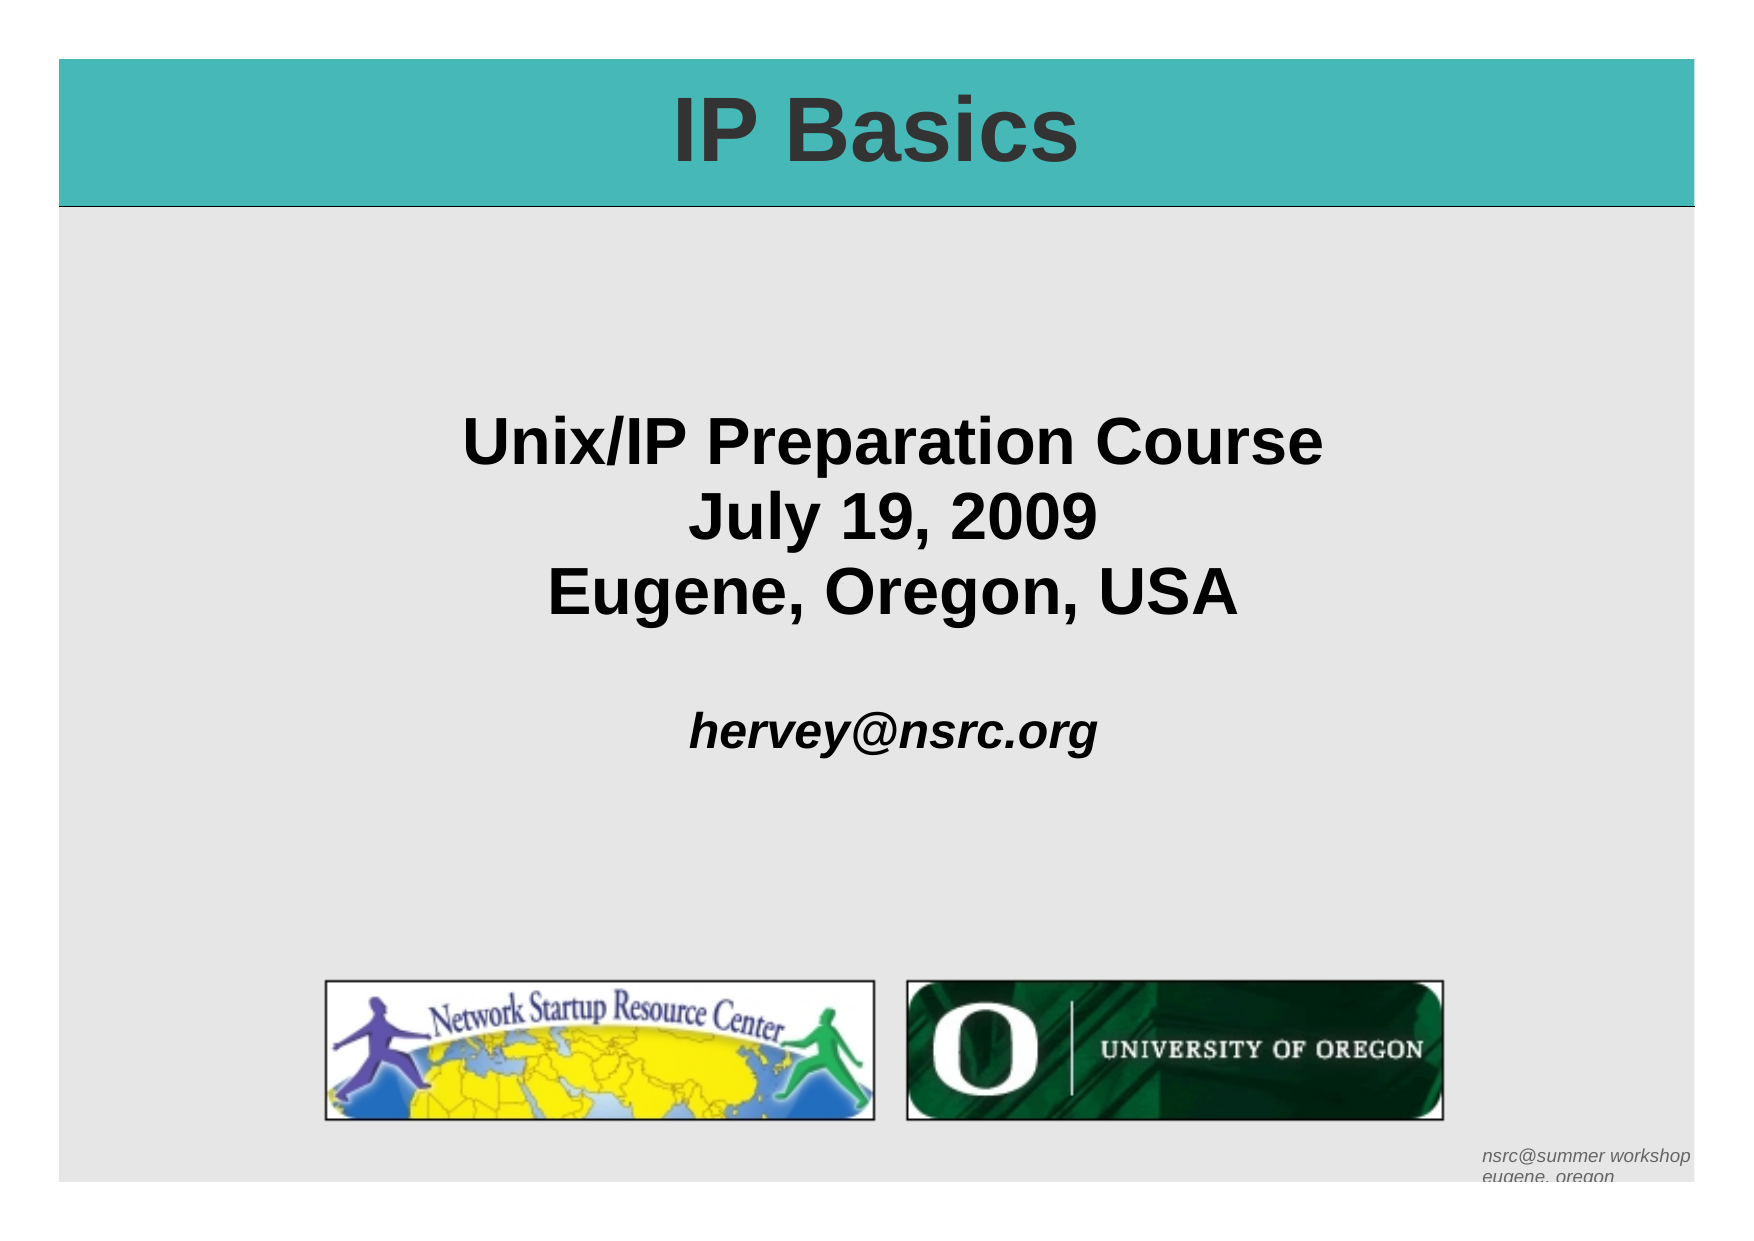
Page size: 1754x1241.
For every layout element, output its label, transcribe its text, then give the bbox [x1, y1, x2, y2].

title IP Basics [59, 41, 1695, 219]
picture [313, 966, 1457, 1138]
list Unix/IP Preparation Course July 19, 2009 Eugene, Oregon, USA hervey@nsrc.org [186, 259, 1599, 904]
